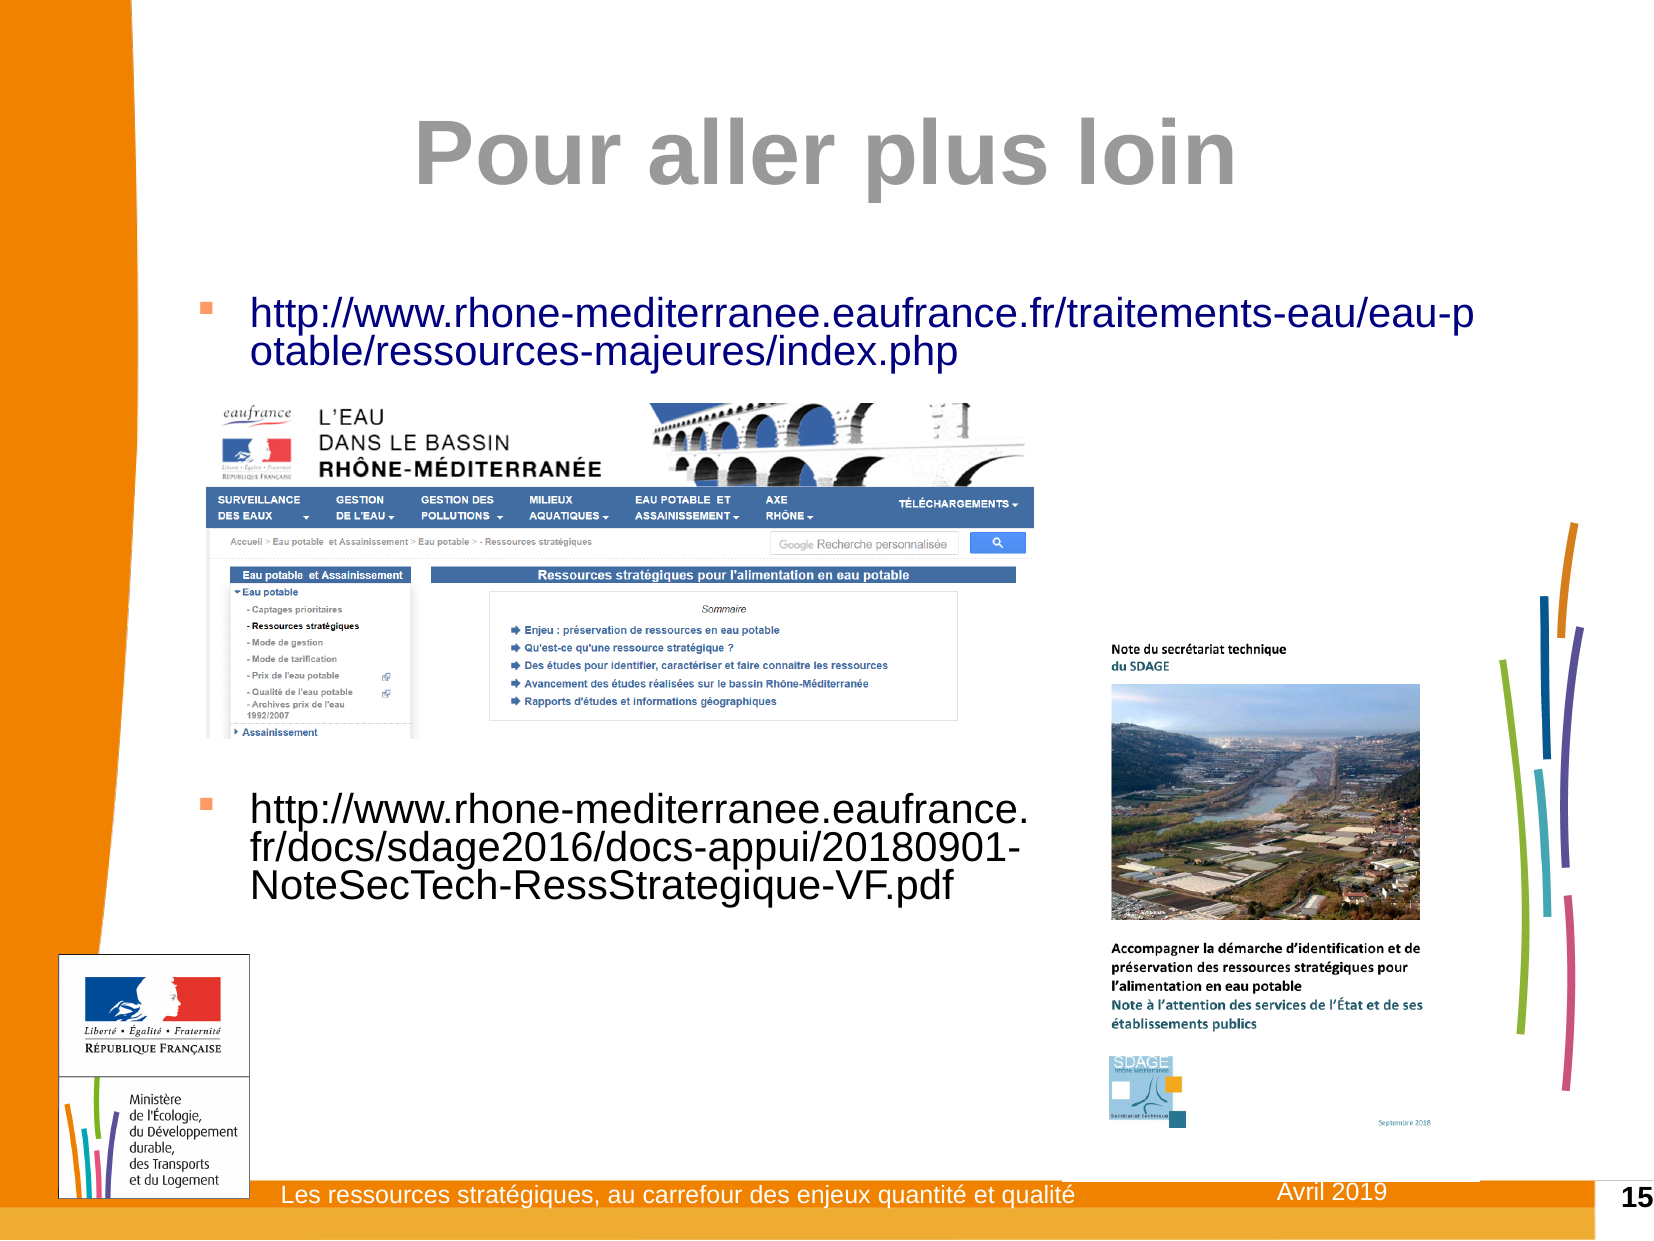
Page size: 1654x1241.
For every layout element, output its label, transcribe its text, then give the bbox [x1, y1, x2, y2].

title Pour aller plus loin [82, 49, 1571, 257]
list http://www.rhone-mediterranee.eaufrance.fr/traitements-eau/eau-potable/ressources-majeures/index.php [179, 290, 1477, 413]
list http://www.rhone-mediterranee.eaufrance.fr/docs/sdage2016/docs-appui/20180901-NoteSecTech-RessStrategique-VF.pdf [179, 786, 1034, 975]
picture [0, 0, 1654, 1240]
